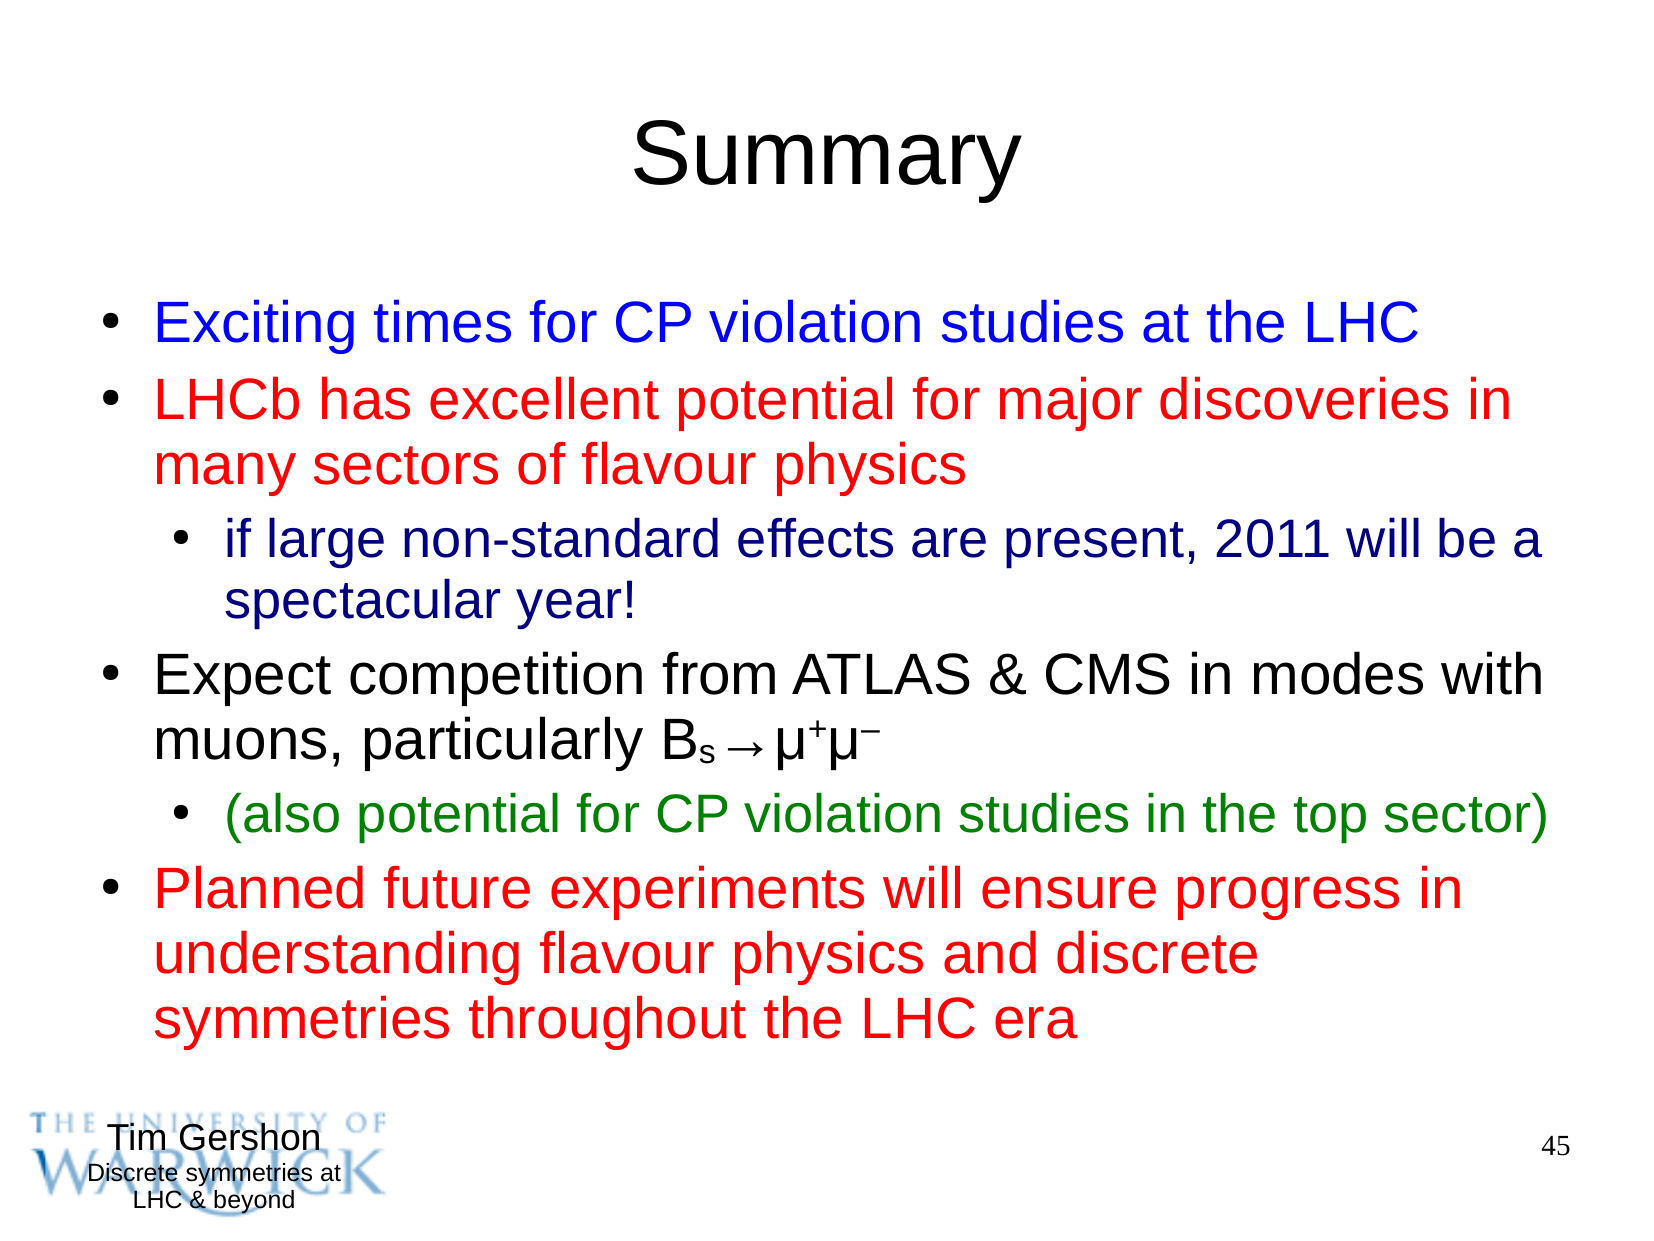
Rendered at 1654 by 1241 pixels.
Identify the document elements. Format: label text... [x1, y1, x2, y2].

list Exciting times for CP violation studies at the LHC LHCb has excellent potential for major discoveries in many sectors of flavour physics if large non-standard effects are present, 2011 will be a spectacular year! Expect competition from ATLAS & CMS in modes with muons, particularly Bs→μ+μ– (also potential for CP violation studies in the top sector) Planned future experiments will ensure progress in understanding flavour physics and discrete symmetries throughout the LHC era [82, 290, 1571, 1109]
picture [19, 1106, 406, 1232]
text_box Tim Gershon Discrete symmetries at LHC & beyond [45, 1108, 383, 1222]
title Summary [82, 56, 1571, 250]
